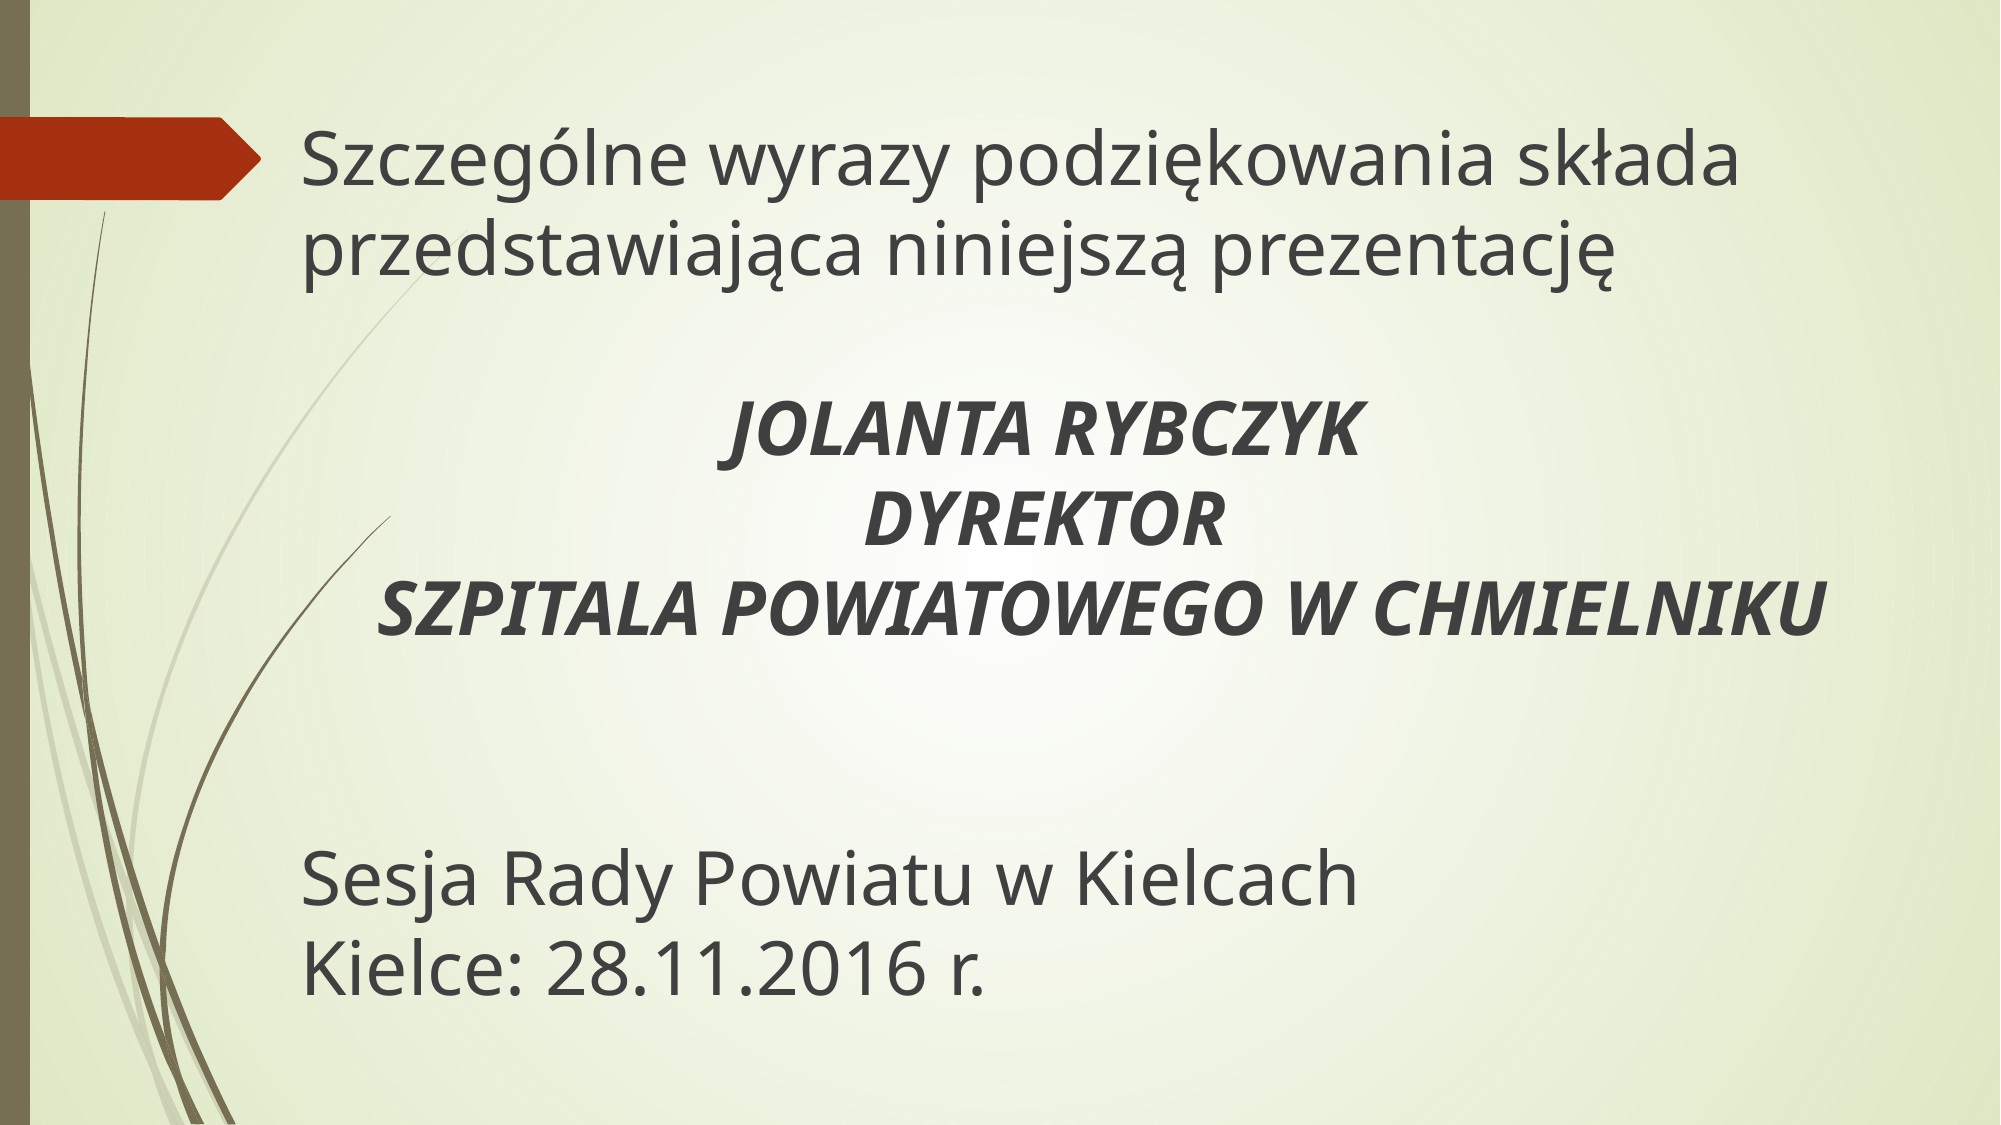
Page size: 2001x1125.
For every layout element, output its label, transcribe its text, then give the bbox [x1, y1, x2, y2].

list Szczególne wyrazy podziękowania składa przedstawiająca niniejszą prezentację JOLANTA RYBCZYK DYREKTOR SZPITALA POWIATOWEGO W CHMIELNIKU Sesja Rady Powiatu w Kielcach Kielce: 28.11.2016 r. [285, 102, 1888, 1071]
